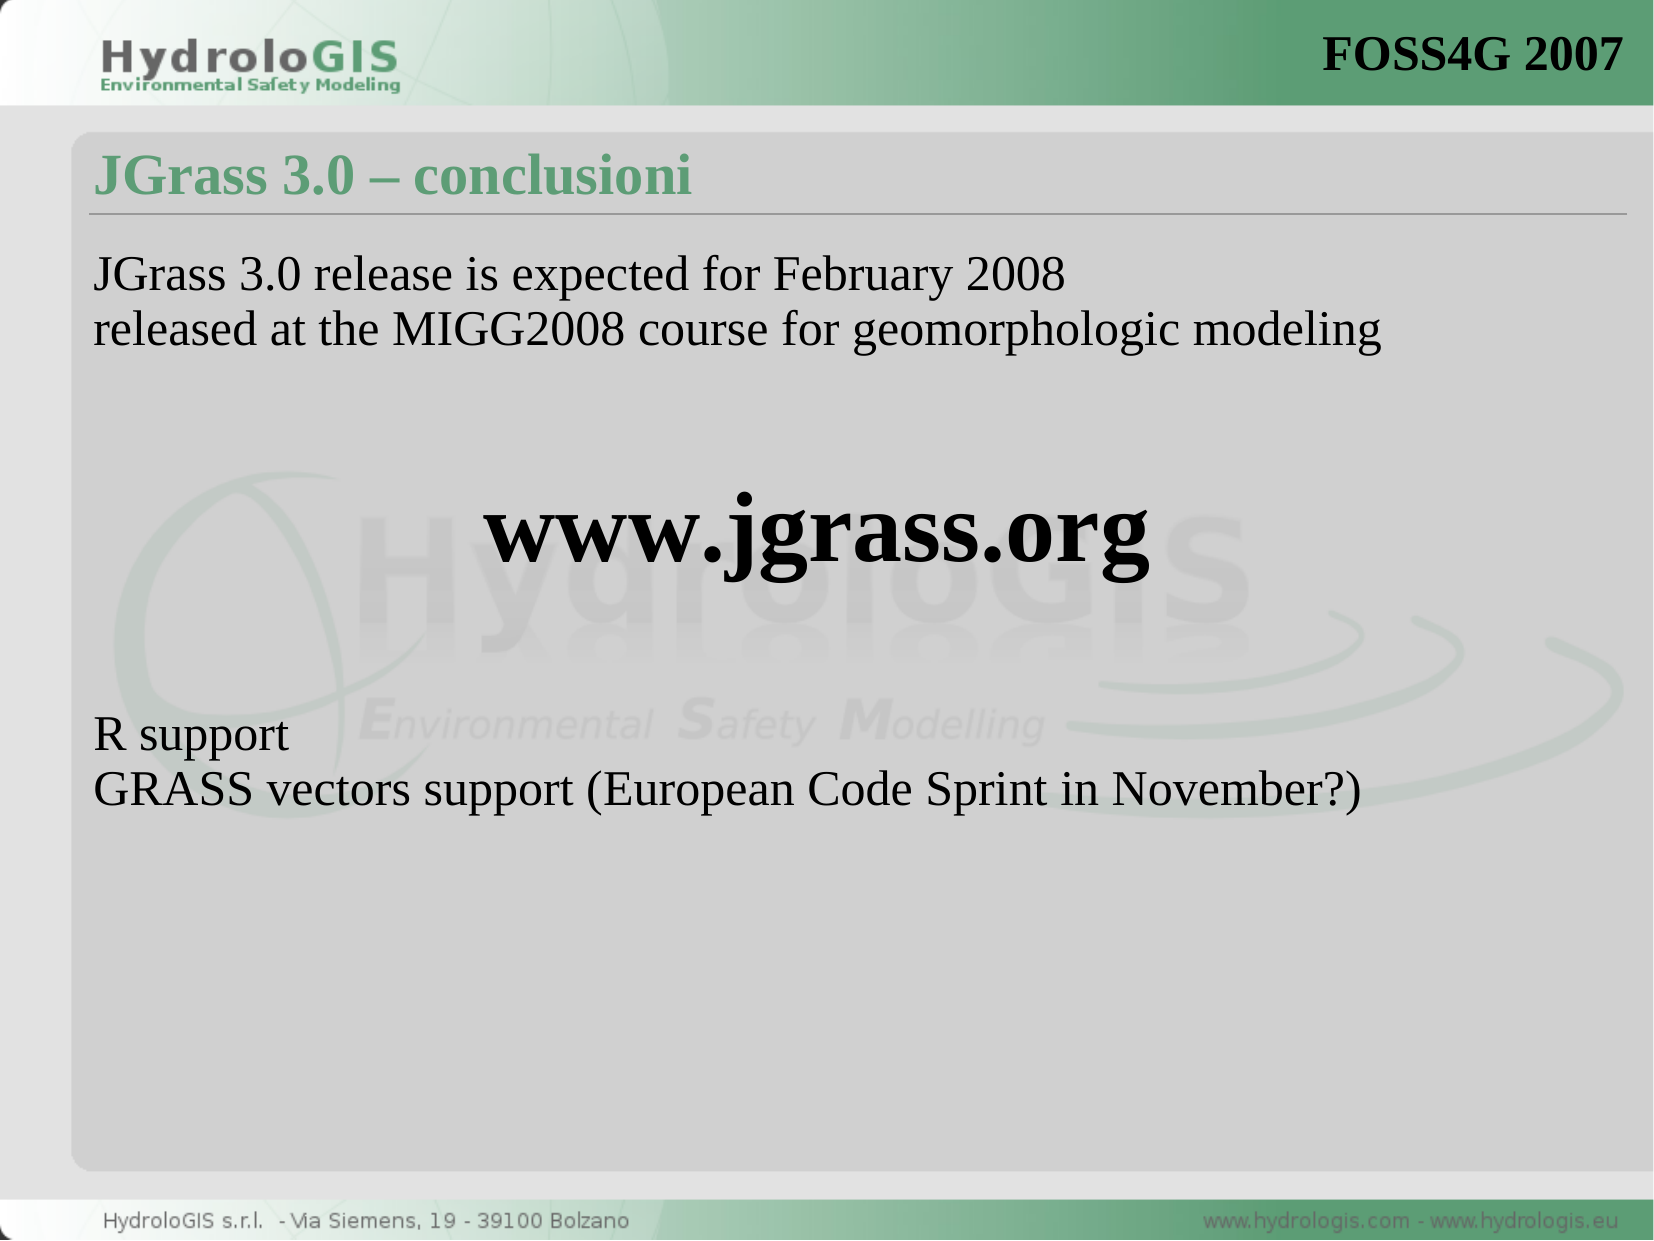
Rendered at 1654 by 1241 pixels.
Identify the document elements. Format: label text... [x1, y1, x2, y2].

text_box R support GRASS vectors support (European Code Sprint in November?) [93, 706, 1617, 820]
title JGrass 3.0 – conclusioni [93, 134, 1600, 215]
text_box www.jgrass.org [483, 472, 1151, 590]
text_box JGrass 3.0 release is expected for February 2008 released at the MIGG2008 course for geomorphologic modeling [93, 245, 1617, 359]
picture [0, 0, 1654, 1240]
